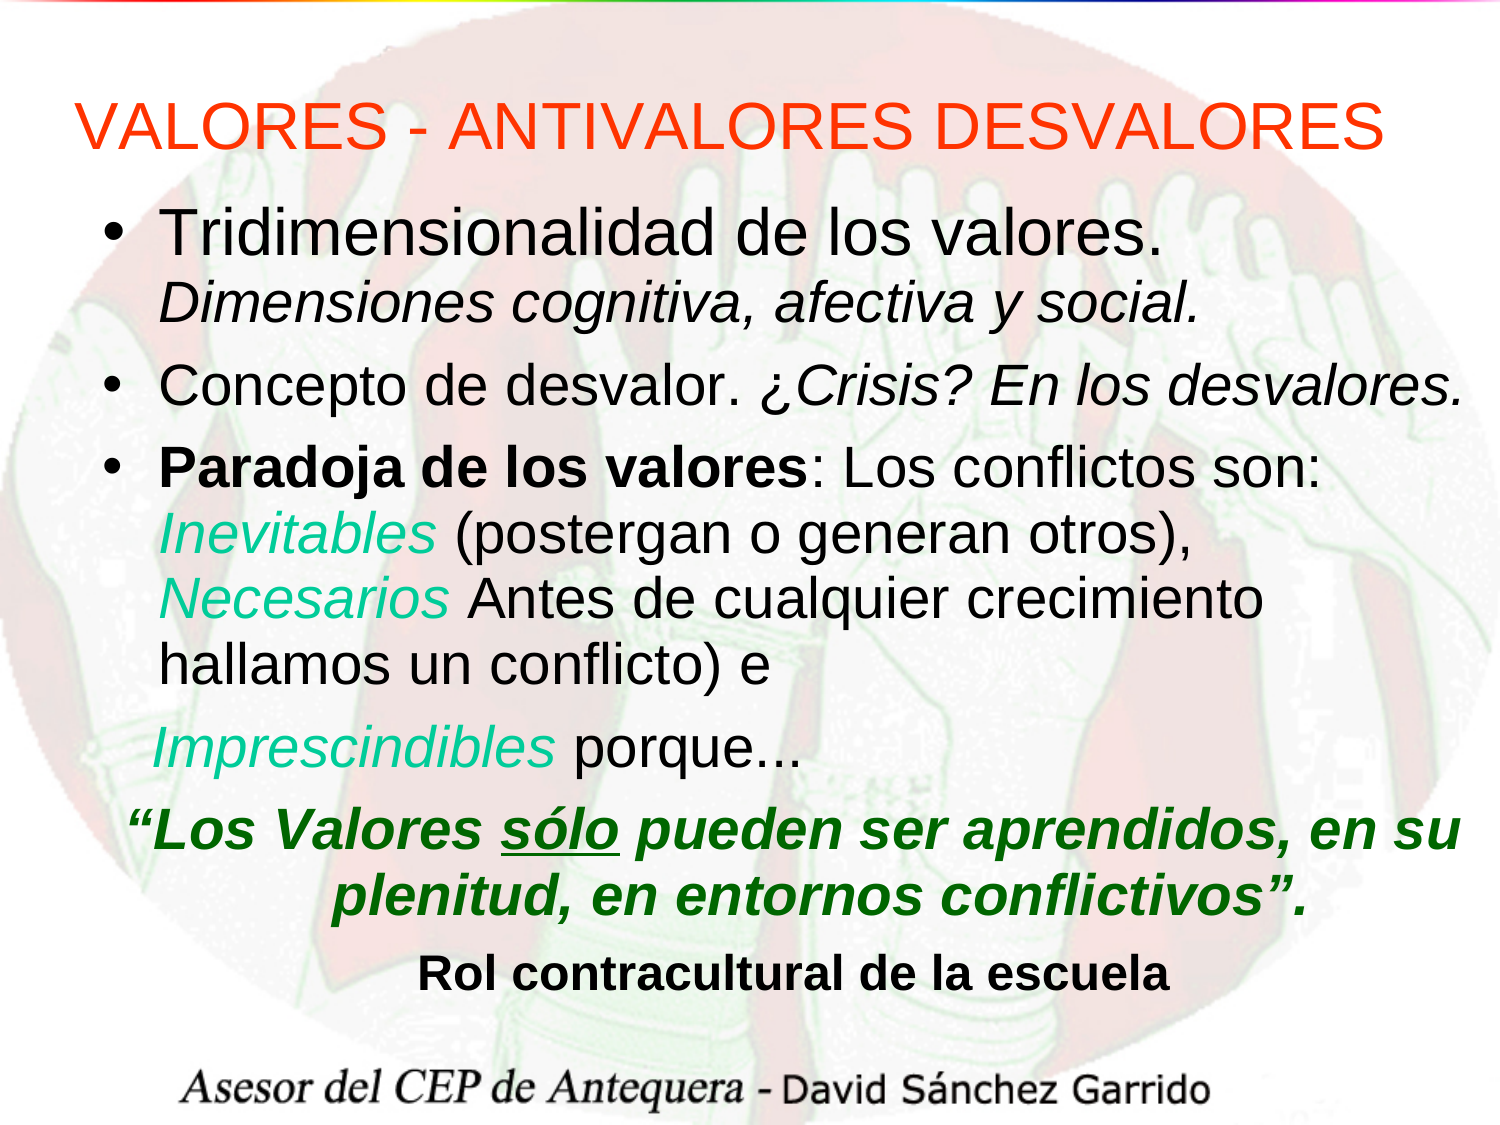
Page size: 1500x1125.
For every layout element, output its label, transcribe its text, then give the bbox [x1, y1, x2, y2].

text_box VALORES - ANTIVALORES DESVALORES [50, 54, 1463, 168]
picture [0, 0, 1500, 1125]
text_box Tridimensionalidad de los valores. Dimensiones cognitiva, afectiva y social. Concepto de desvalor. ¿Crisis? En los desvalores. Paradoja de los valores: Los conflictos son: Inevitables (postergan o generan otros), Necesarios Antes de cualquier crecimiento hallamos un conflicto) e Imprescindibles porque... “Los Valores sólo pueden ser aprendidos, en su plenitud, en entornos conflictivos”. Rol contracultural de la escuela [87, 187, 1500, 1038]
